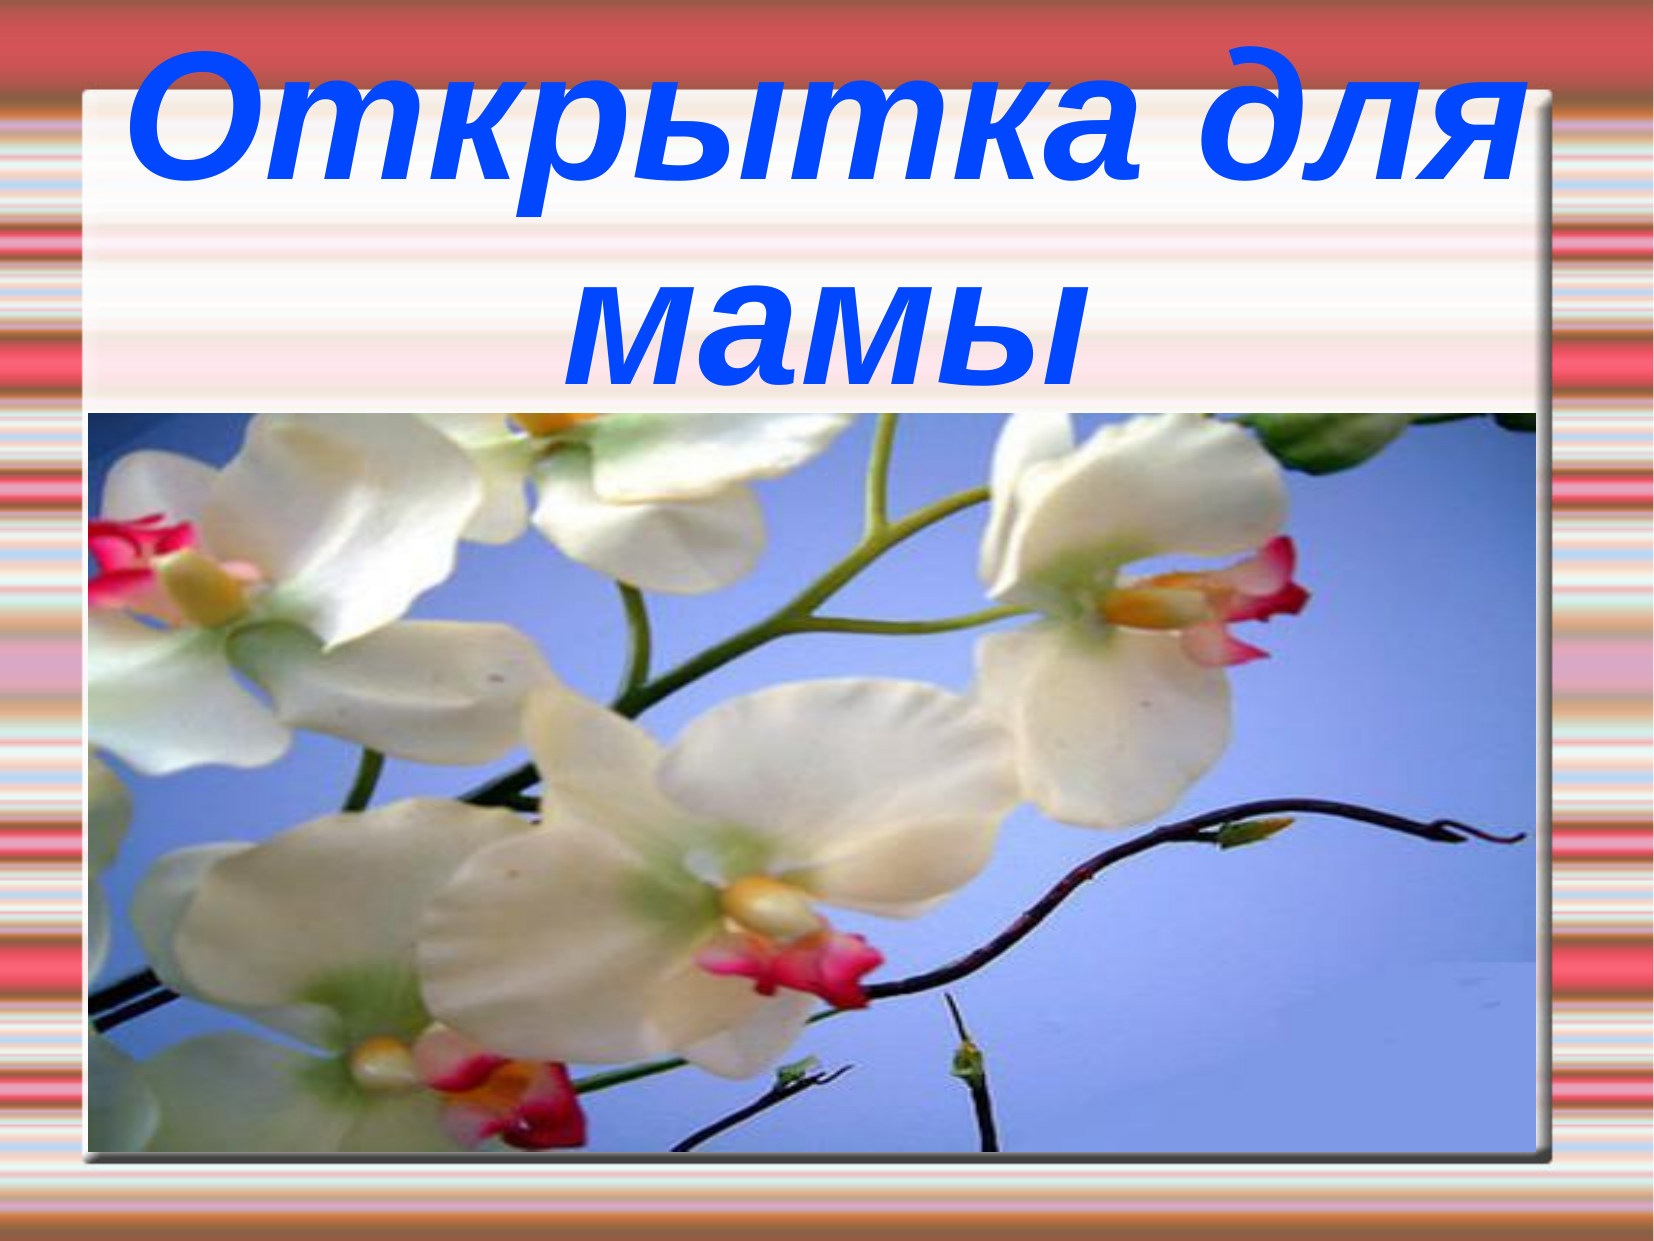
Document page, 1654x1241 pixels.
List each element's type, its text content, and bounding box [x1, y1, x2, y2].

picture [0, 0, 1654, 1241]
title Открытка для мамы [121, 13, 1534, 413]
